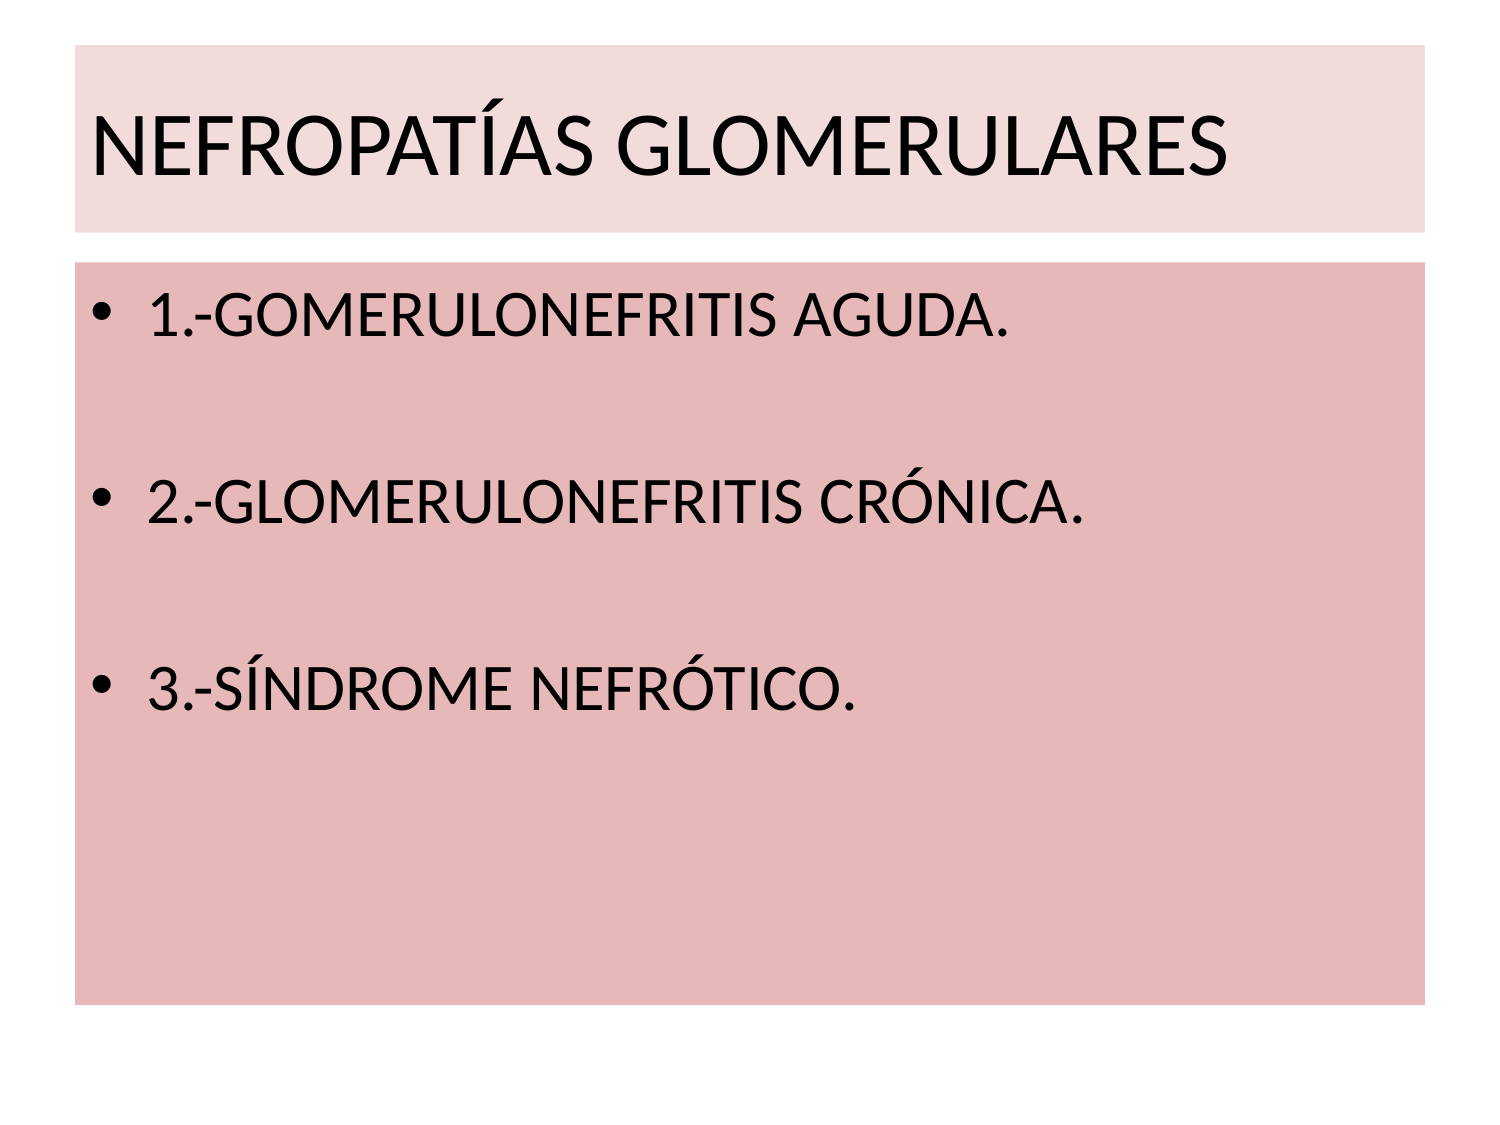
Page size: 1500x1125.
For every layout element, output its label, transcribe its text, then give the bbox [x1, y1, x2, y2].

list 1.-GOMERULONEFRITIS AGUDA. 2.-GLOMERULONEFRITIS CRÓNICA. 3.-SÍNDROME NEFRÓTICO. [75, 262, 1425, 1005]
title NEFROPATÍAS GLOMERULARES [75, 45, 1425, 233]
